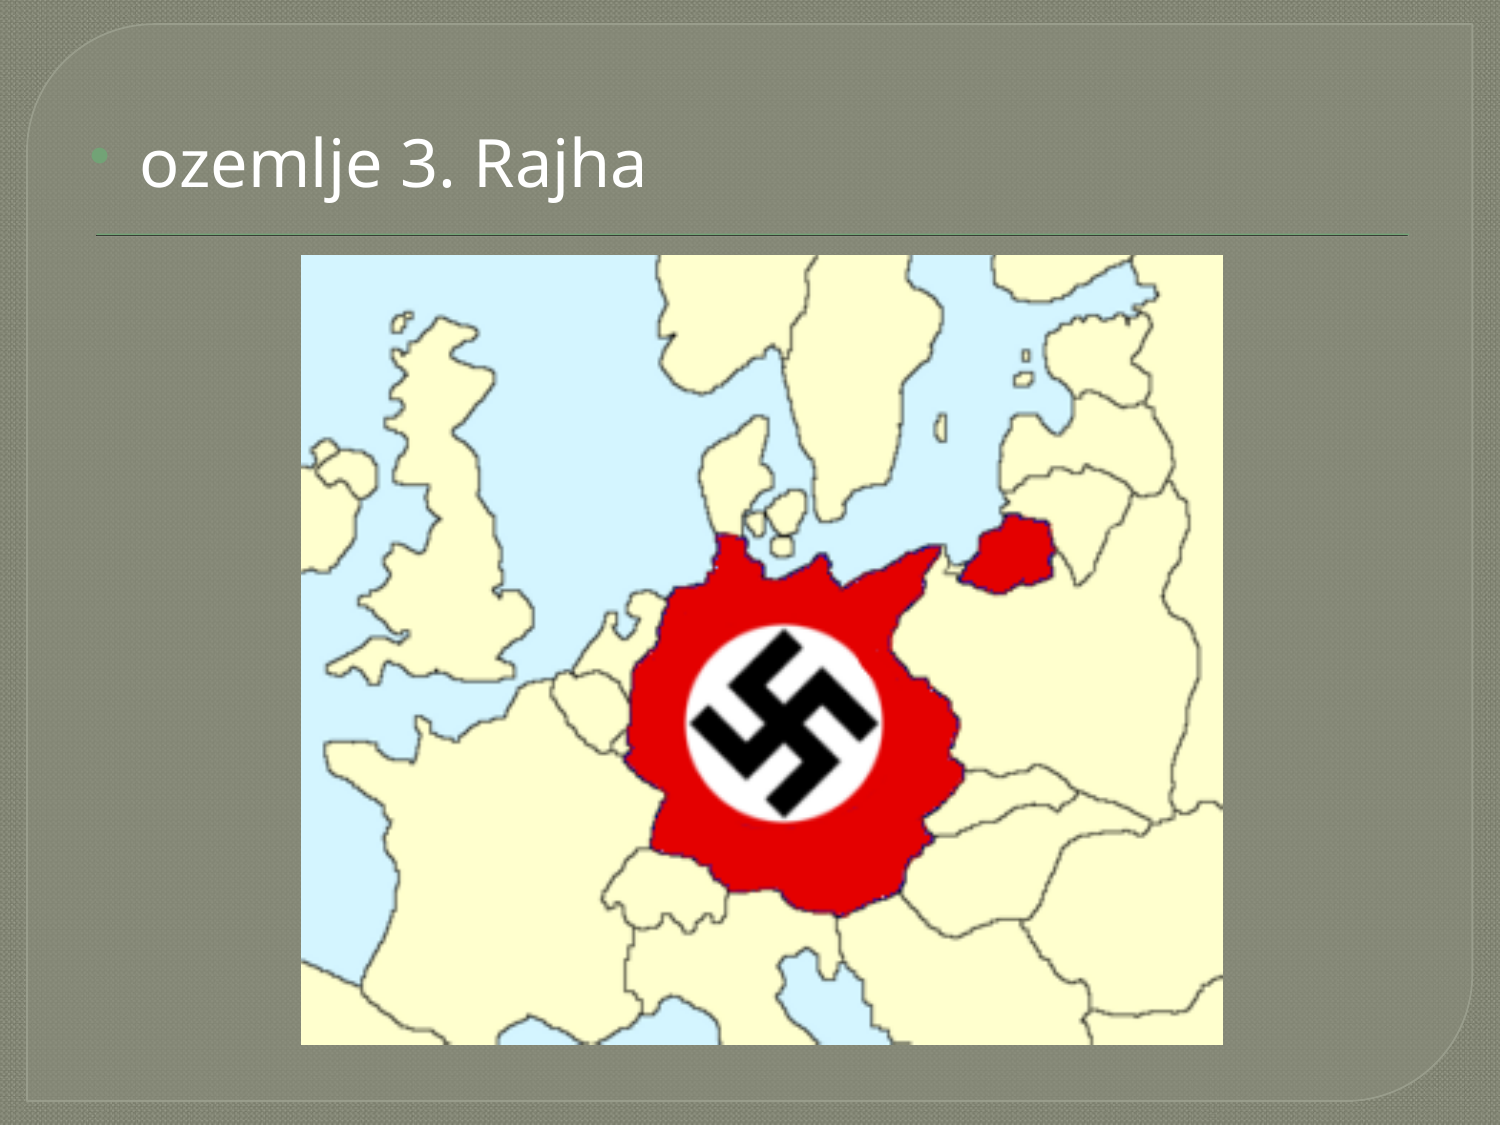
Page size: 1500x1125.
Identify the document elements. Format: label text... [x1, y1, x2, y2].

picture [0, 0, 1500, 1125]
list ozemlje 3. Rajha [76, 113, 1427, 857]
